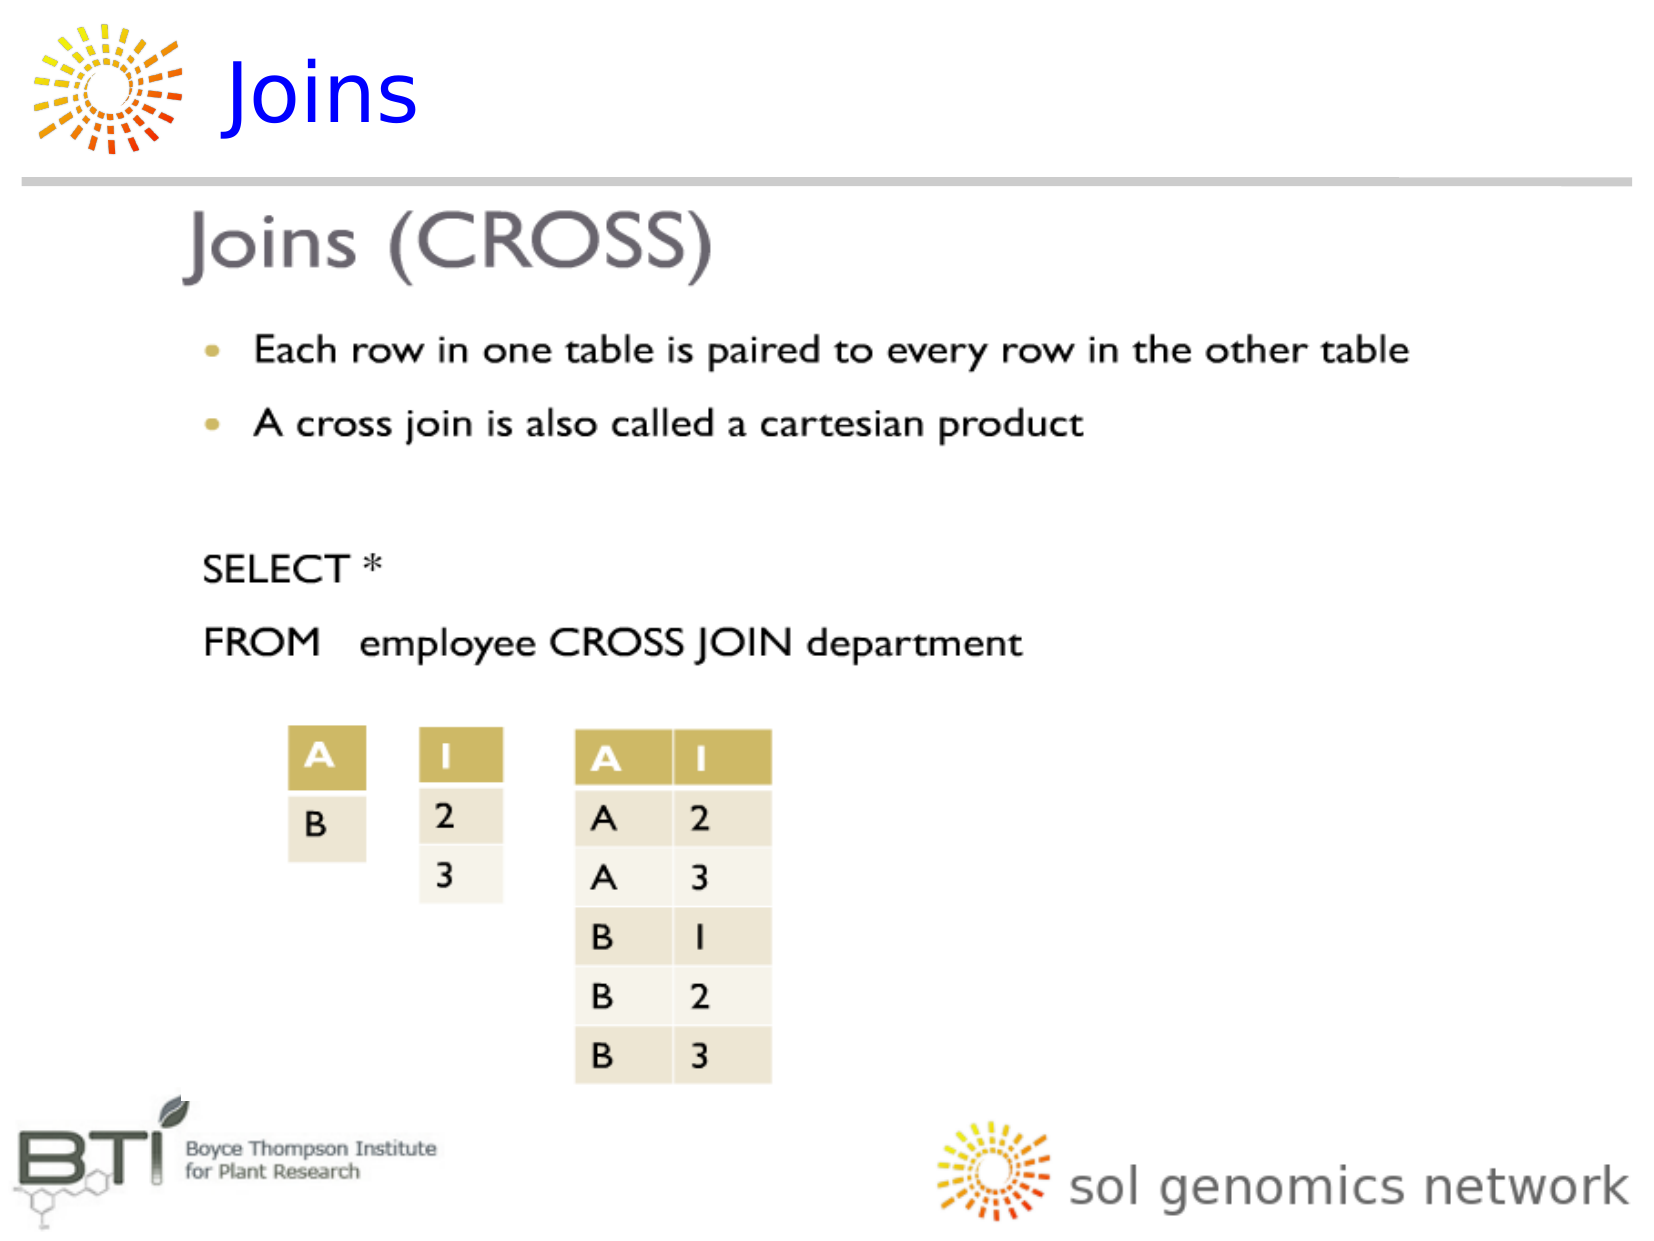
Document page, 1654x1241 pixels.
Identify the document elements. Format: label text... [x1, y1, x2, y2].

picture [8, 201, 1437, 1234]
text_box Joins [224, 46, 1623, 159]
picture [921, 1116, 1642, 1229]
picture [32, 22, 184, 156]
